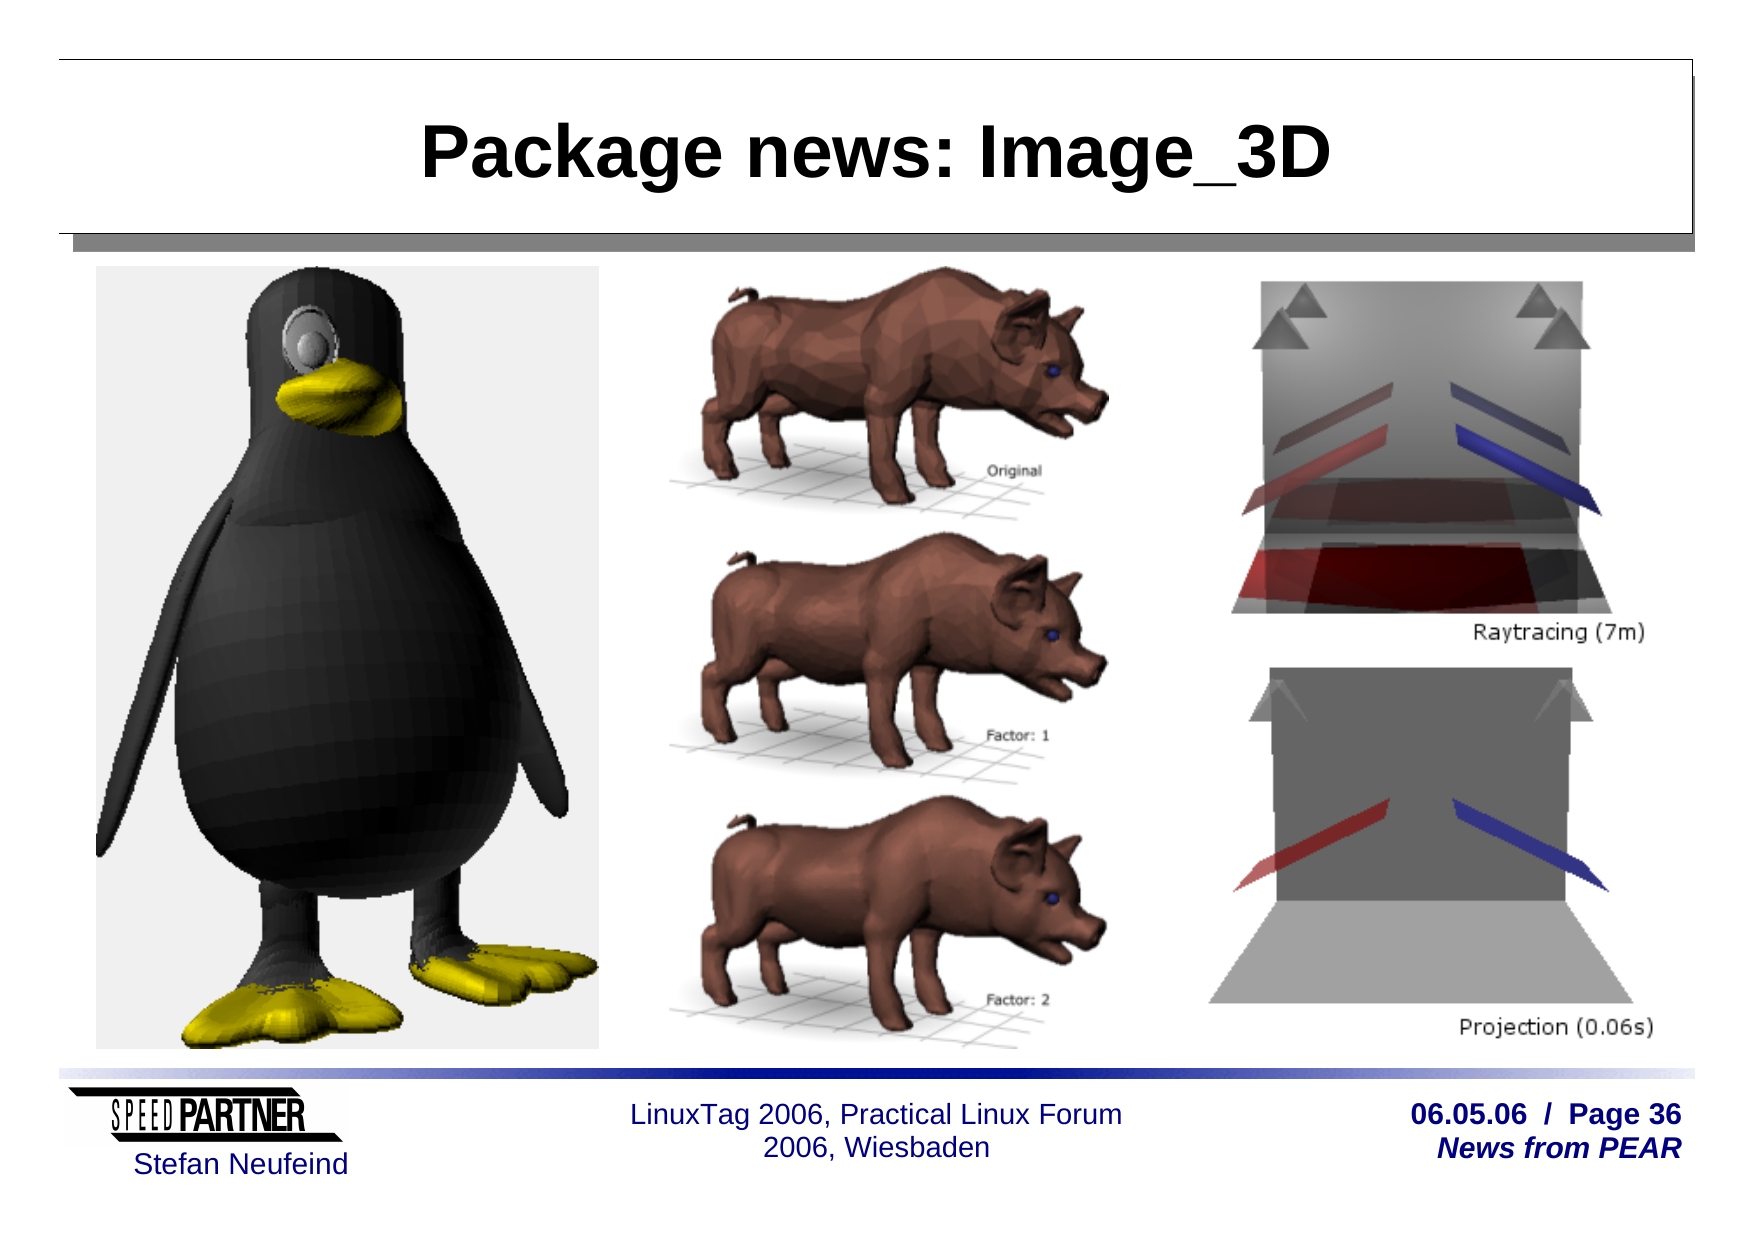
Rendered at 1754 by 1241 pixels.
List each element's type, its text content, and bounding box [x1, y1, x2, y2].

picture [59, 1068, 1695, 1079]
picture [669, 266, 1109, 1049]
title Package news: Image_3D [59, 59, 1695, 244]
picture [96, 266, 599, 1049]
picture [64, 1082, 348, 1146]
picture [1190, 266, 1658, 1049]
